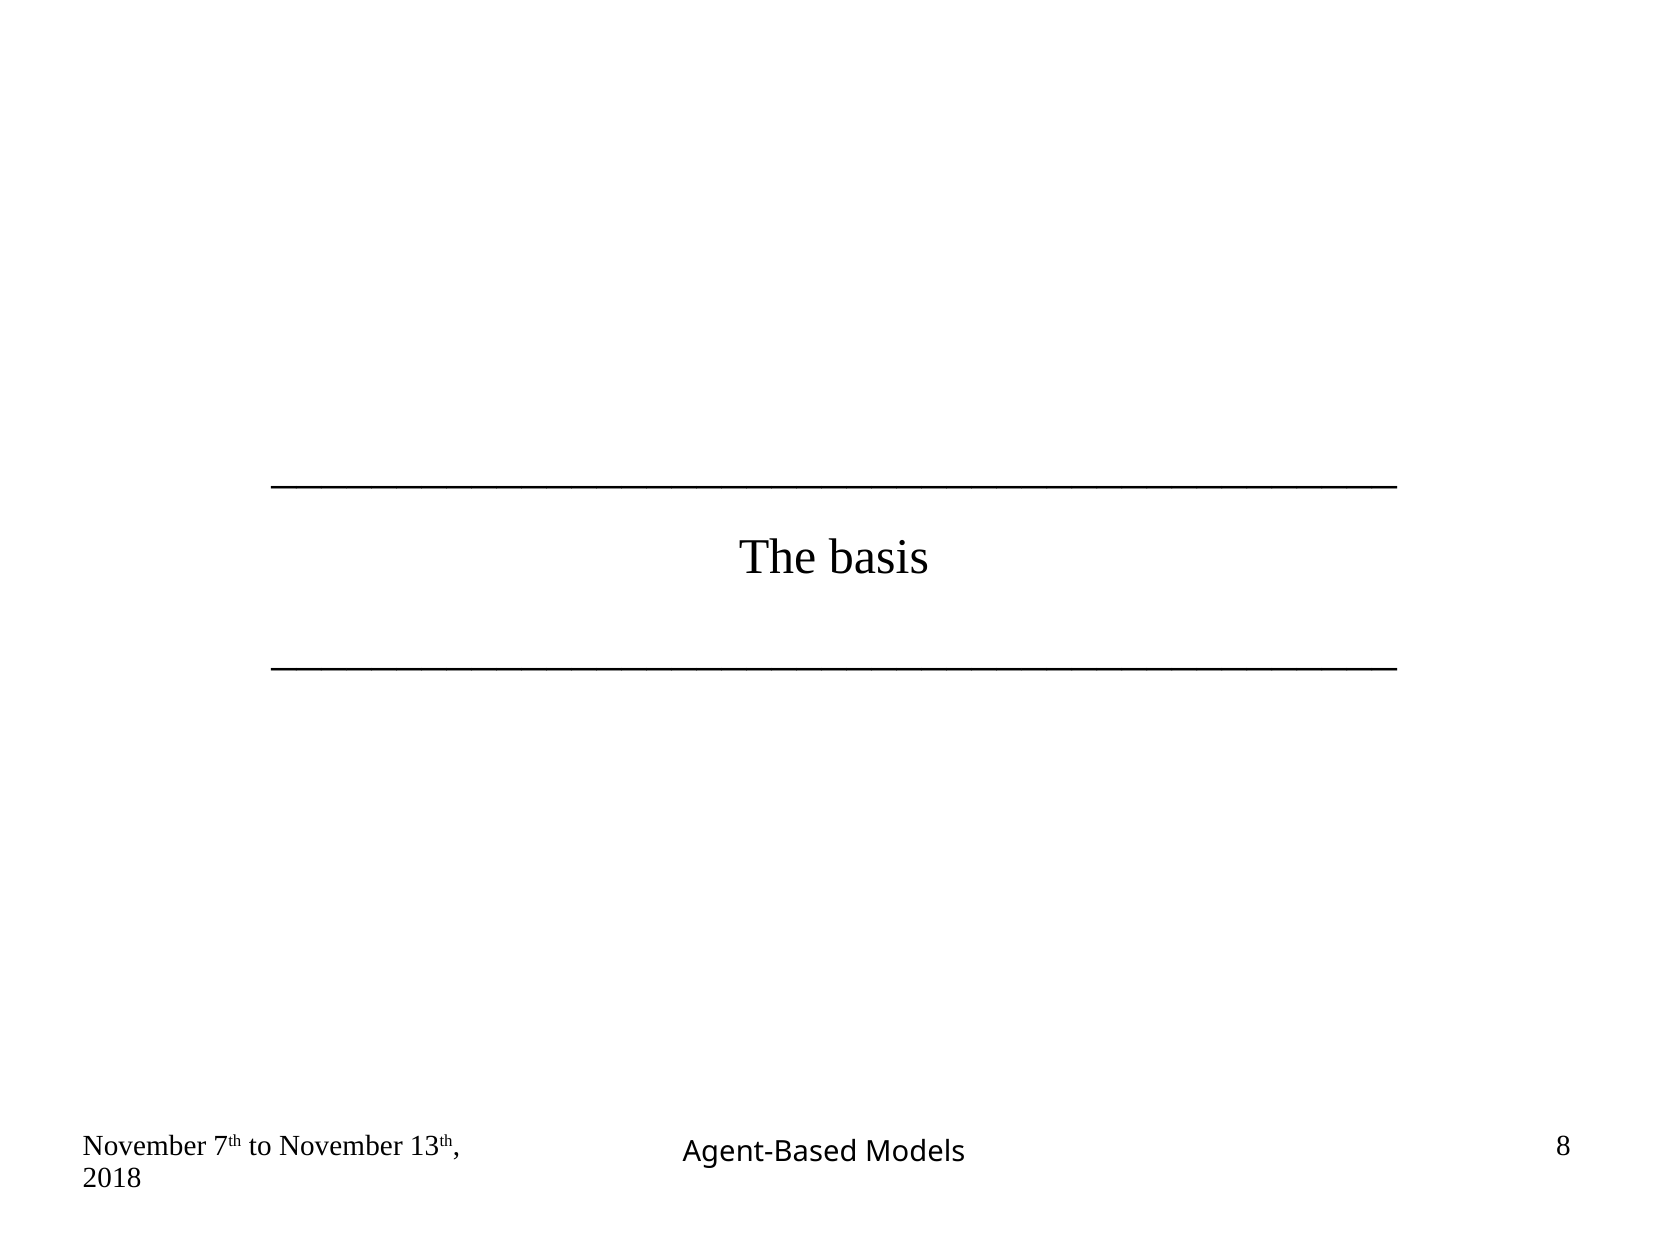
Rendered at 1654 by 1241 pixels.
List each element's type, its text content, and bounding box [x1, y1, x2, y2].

text_box _____________________________________________ The basis _____________________________________________ [225, 424, 1426, 683]
